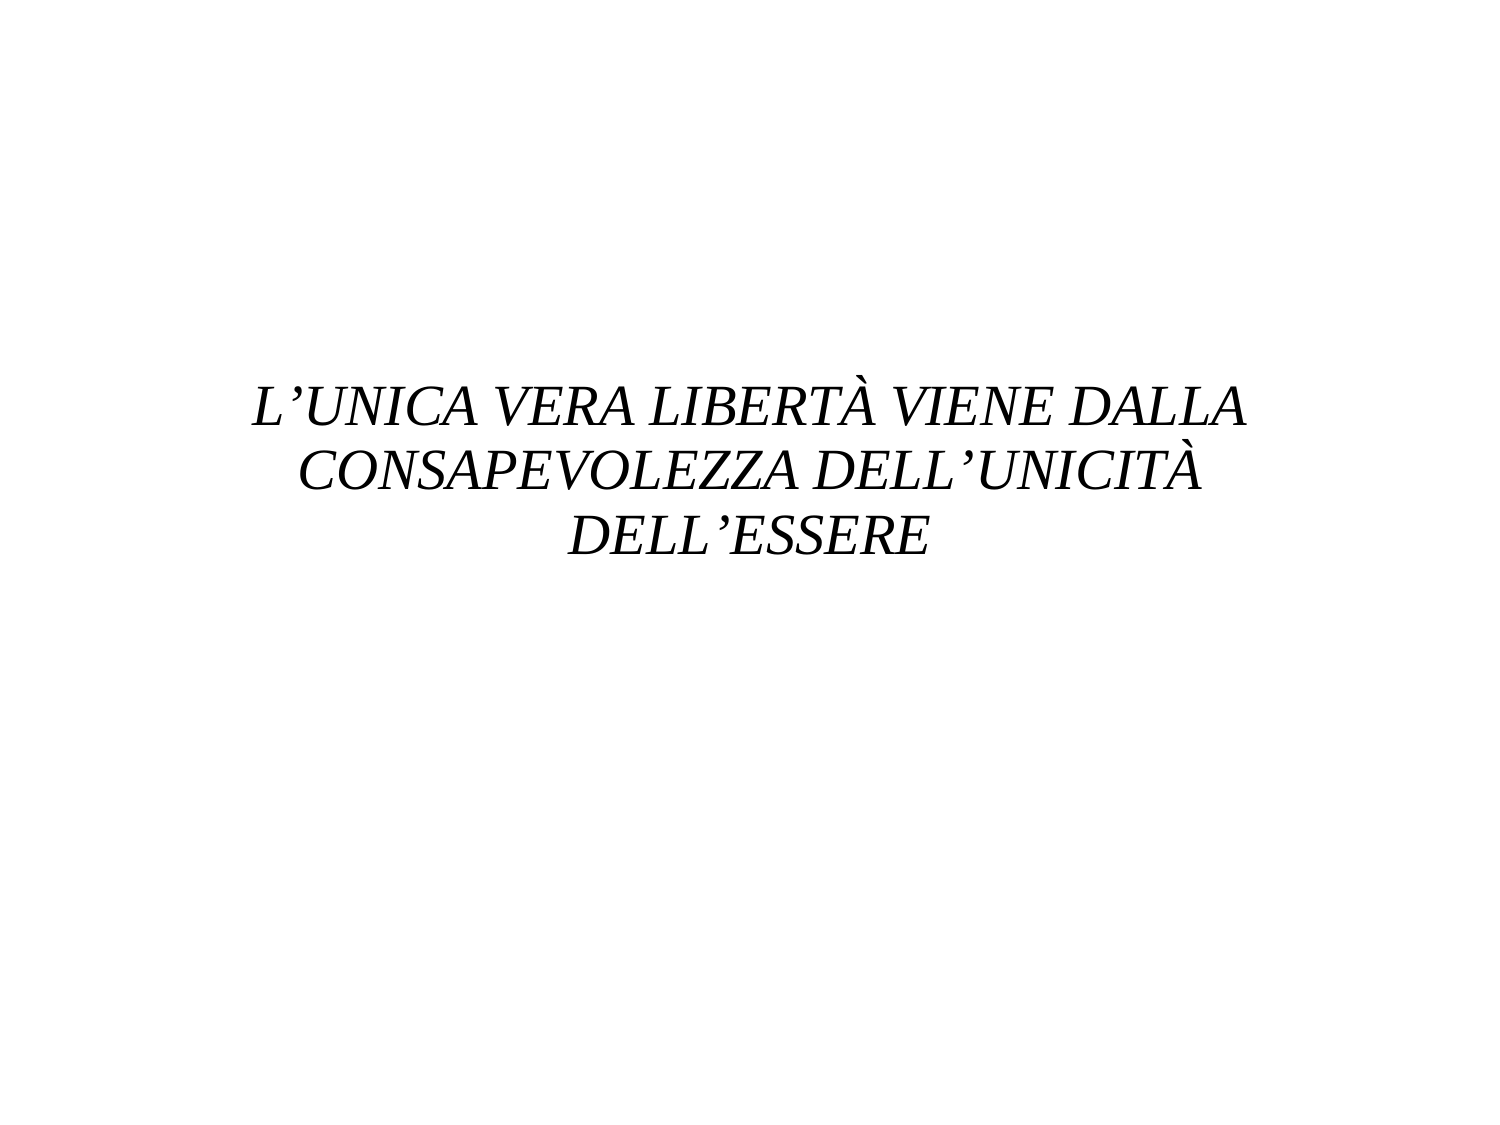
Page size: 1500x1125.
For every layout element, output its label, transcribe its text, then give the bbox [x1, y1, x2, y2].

title L’UNICA VERA LIBERTÀ VIENE DALLA CONSAPEVOLEZZA DELL’UNICITÀ DELL’ESSERE [112, 349, 1388, 591]
